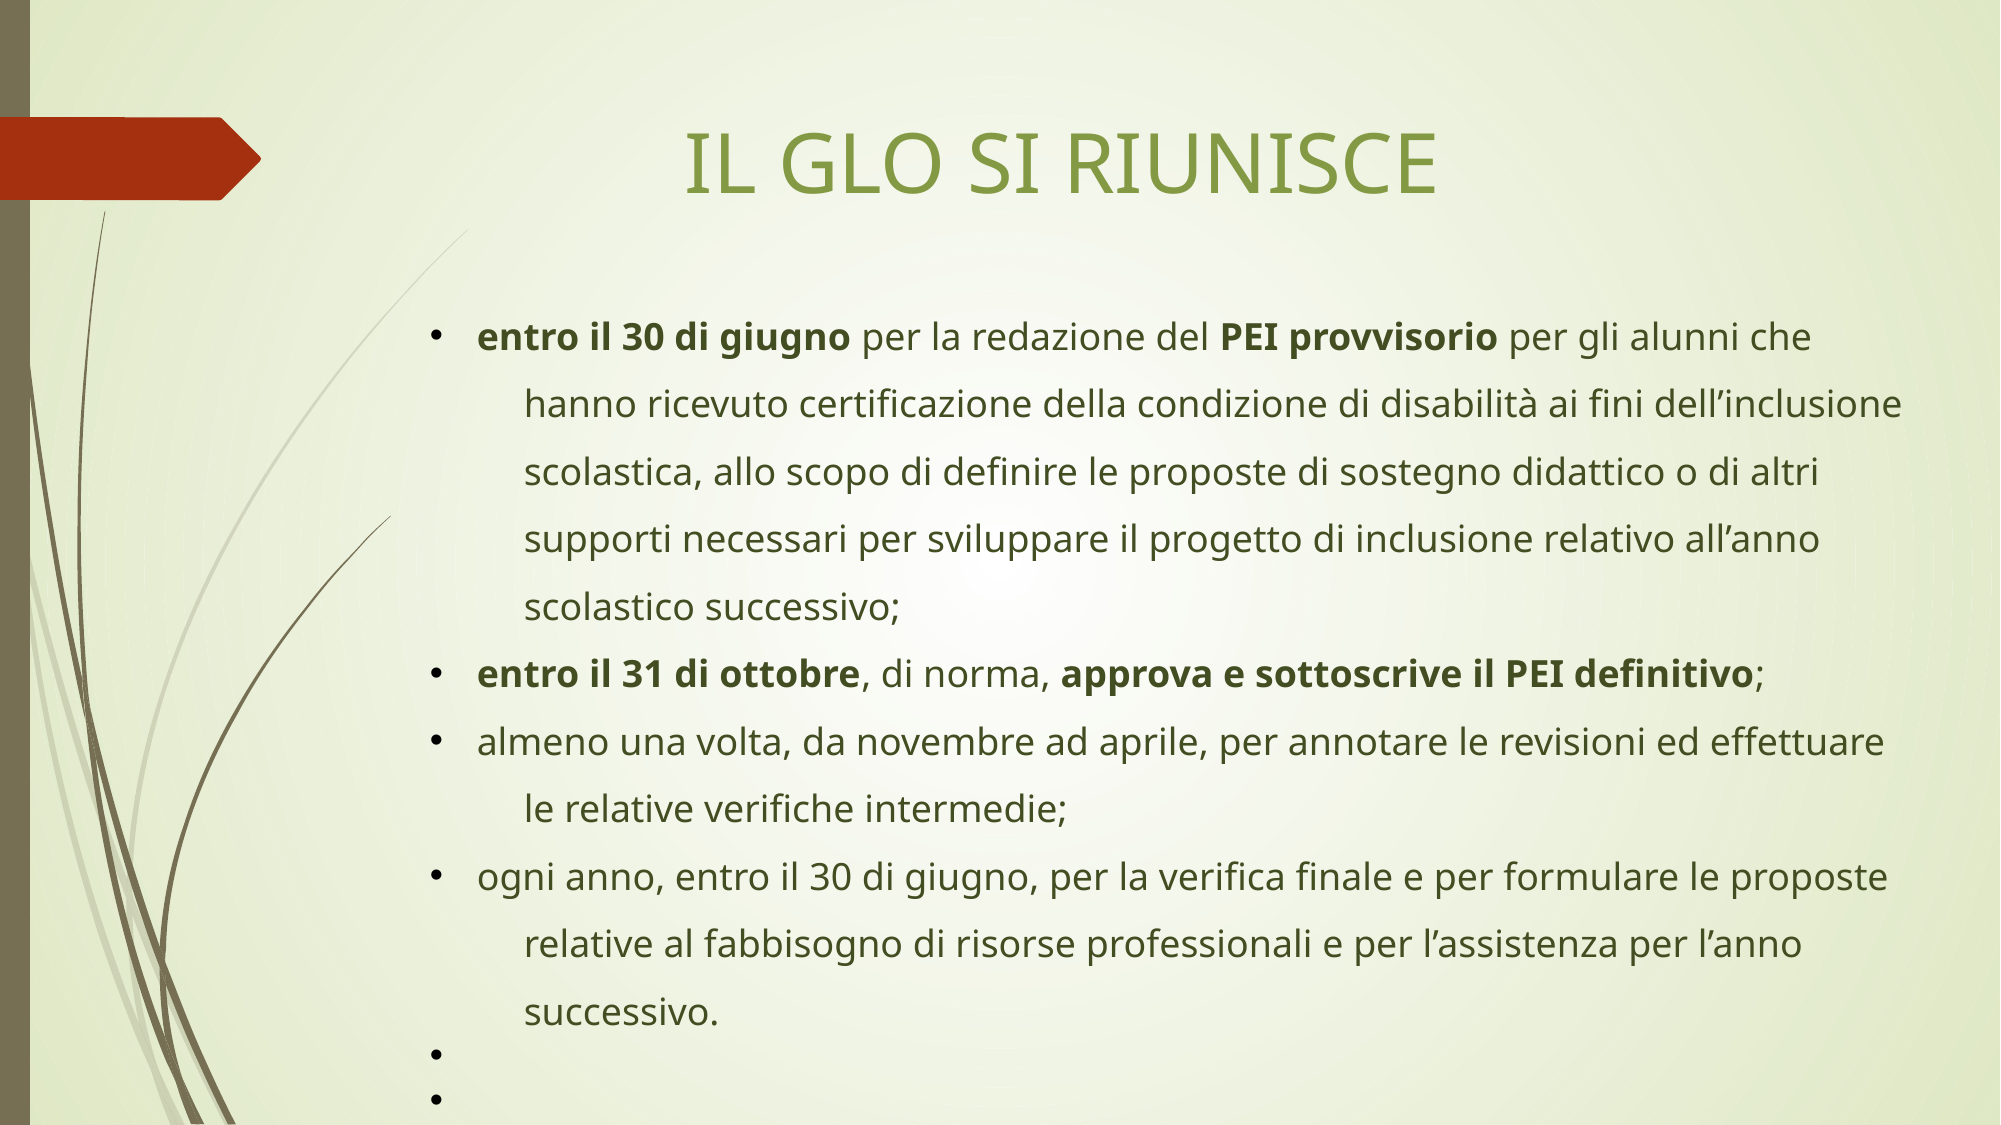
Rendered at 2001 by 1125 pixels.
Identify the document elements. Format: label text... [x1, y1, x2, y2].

text_box entro il 30 di giugno per la redazione del PEI provvisorio per gli alunni che hanno ricevuto certificazione della condizione di disabilità ai fini dell’inclusione scolastica, allo scopo di definire le proposte di sostegno didattico o di altri supporti necessari per sviluppare il progetto di inclusione relativo all’anno scolastico successivo; entro il 31 di ottobre, di norma, approva e sottoscrive il PEI definitivo; almeno una volta, da novembre ad aprile, per annotare le revisioni ed effettuare le relative verifiche intermedie; ogni anno, entro il 30 di giugno, per la verifica finale e per formulare le proposte relative al fabbisogno di risorse professionali e per l’assistenza per l’anno successivo. [415, 282, 1932, 1002]
title IL GLO SI RIUNISCE [669, 102, 1563, 282]
